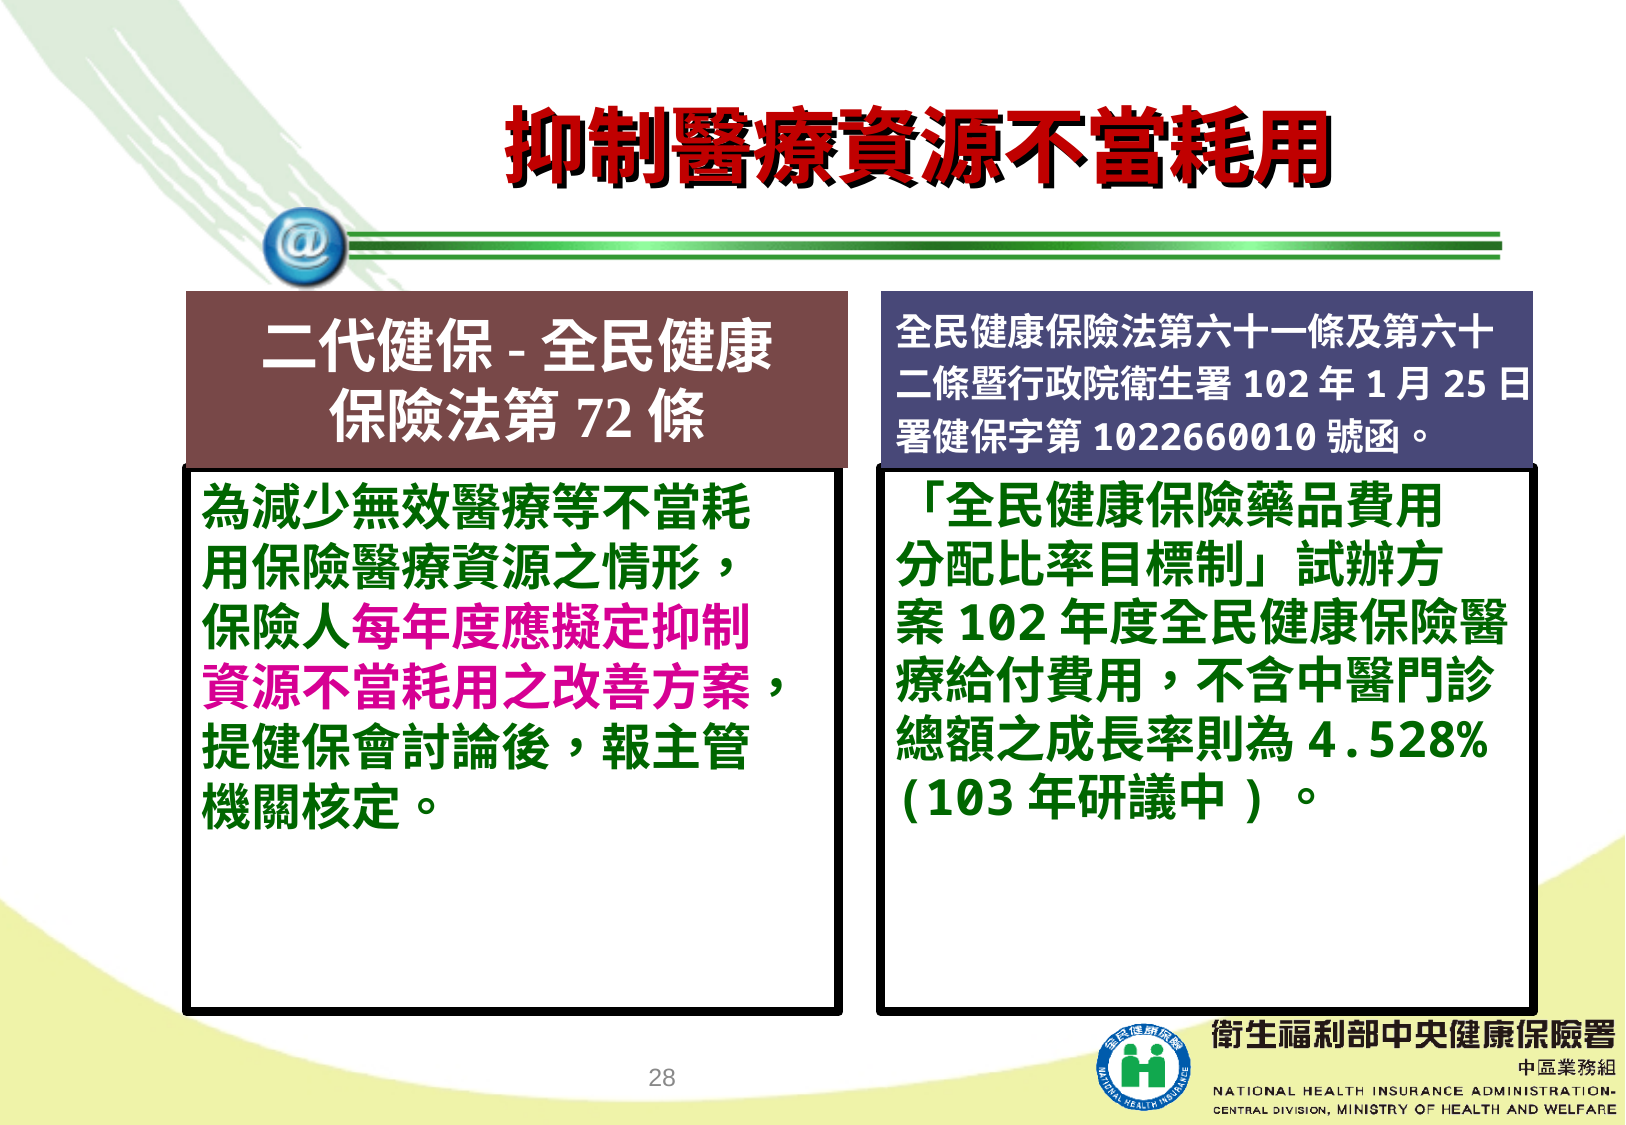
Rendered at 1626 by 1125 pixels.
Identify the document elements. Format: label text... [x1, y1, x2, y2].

text_box [633, 1046, 1013, 1107]
text_box 全民健康保險法第六十一條及第六十 二條暨行政院衛生署102年1月25日衛 署健保字第1022660010號函。 [881, 291, 1533, 468]
text_box 二代健保-全民健康 保險法第72條 [186, 291, 848, 468]
text_box 「全民健康保險藥品費用 分配比率目標制」試辦方 案102年度全民健康保險醫 療給付費用，不含中醫門診 總額之成長率則為4.528% (103年研議中)。 [881, 468, 1533, 1011]
title 抑制醫療資源不當耗用 [304, 78, 1534, 209]
text_box 為減少無效醫療等不當耗 用保險醫療資源之情形， 保險人每年度應擬定抑制 資源不當耗用之改善方案， 提健保會討論後，報主管 機關核定。 [186, 468, 839, 1011]
